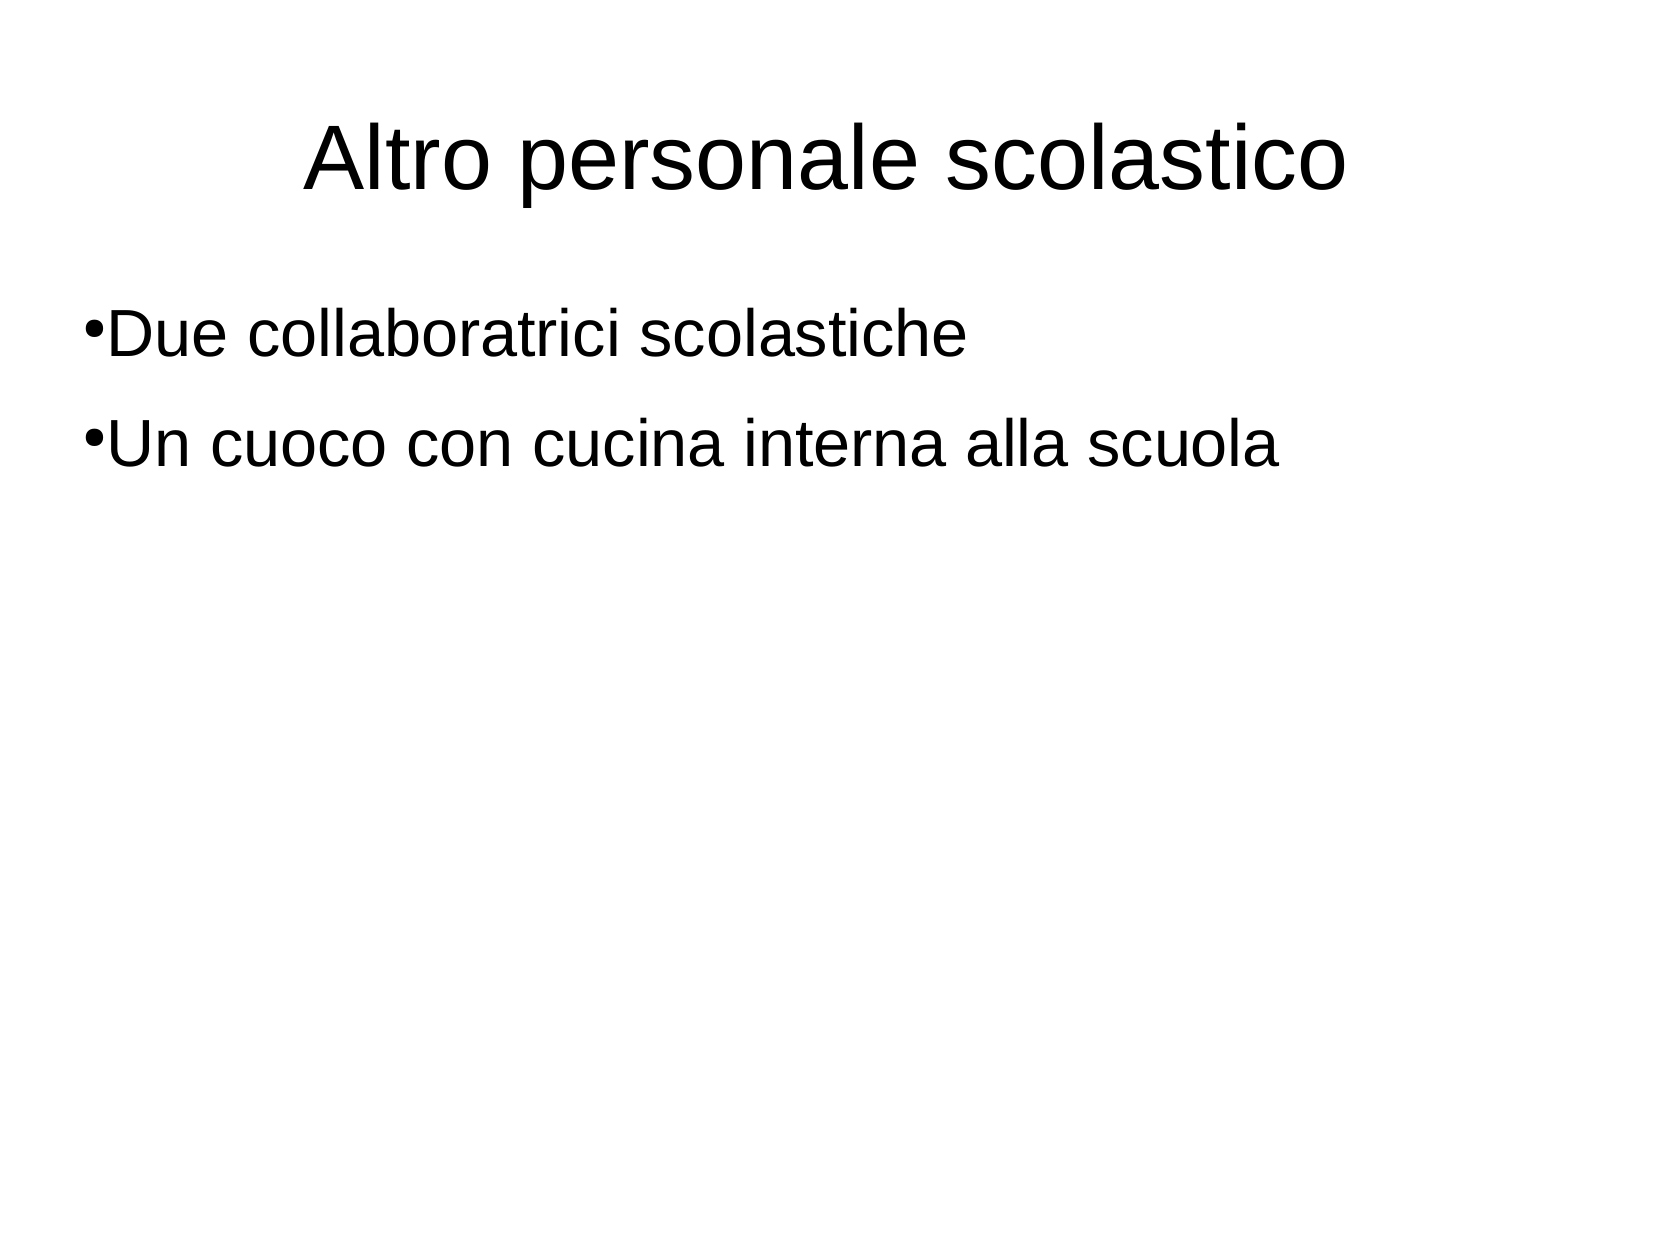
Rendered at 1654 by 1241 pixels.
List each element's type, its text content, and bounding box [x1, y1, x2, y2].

list Due collaboratrici scolastiche Un cuoco con cucina interna alla scuola [82, 290, 1571, 1109]
title Altro personale scolastico [82, 49, 1571, 257]
